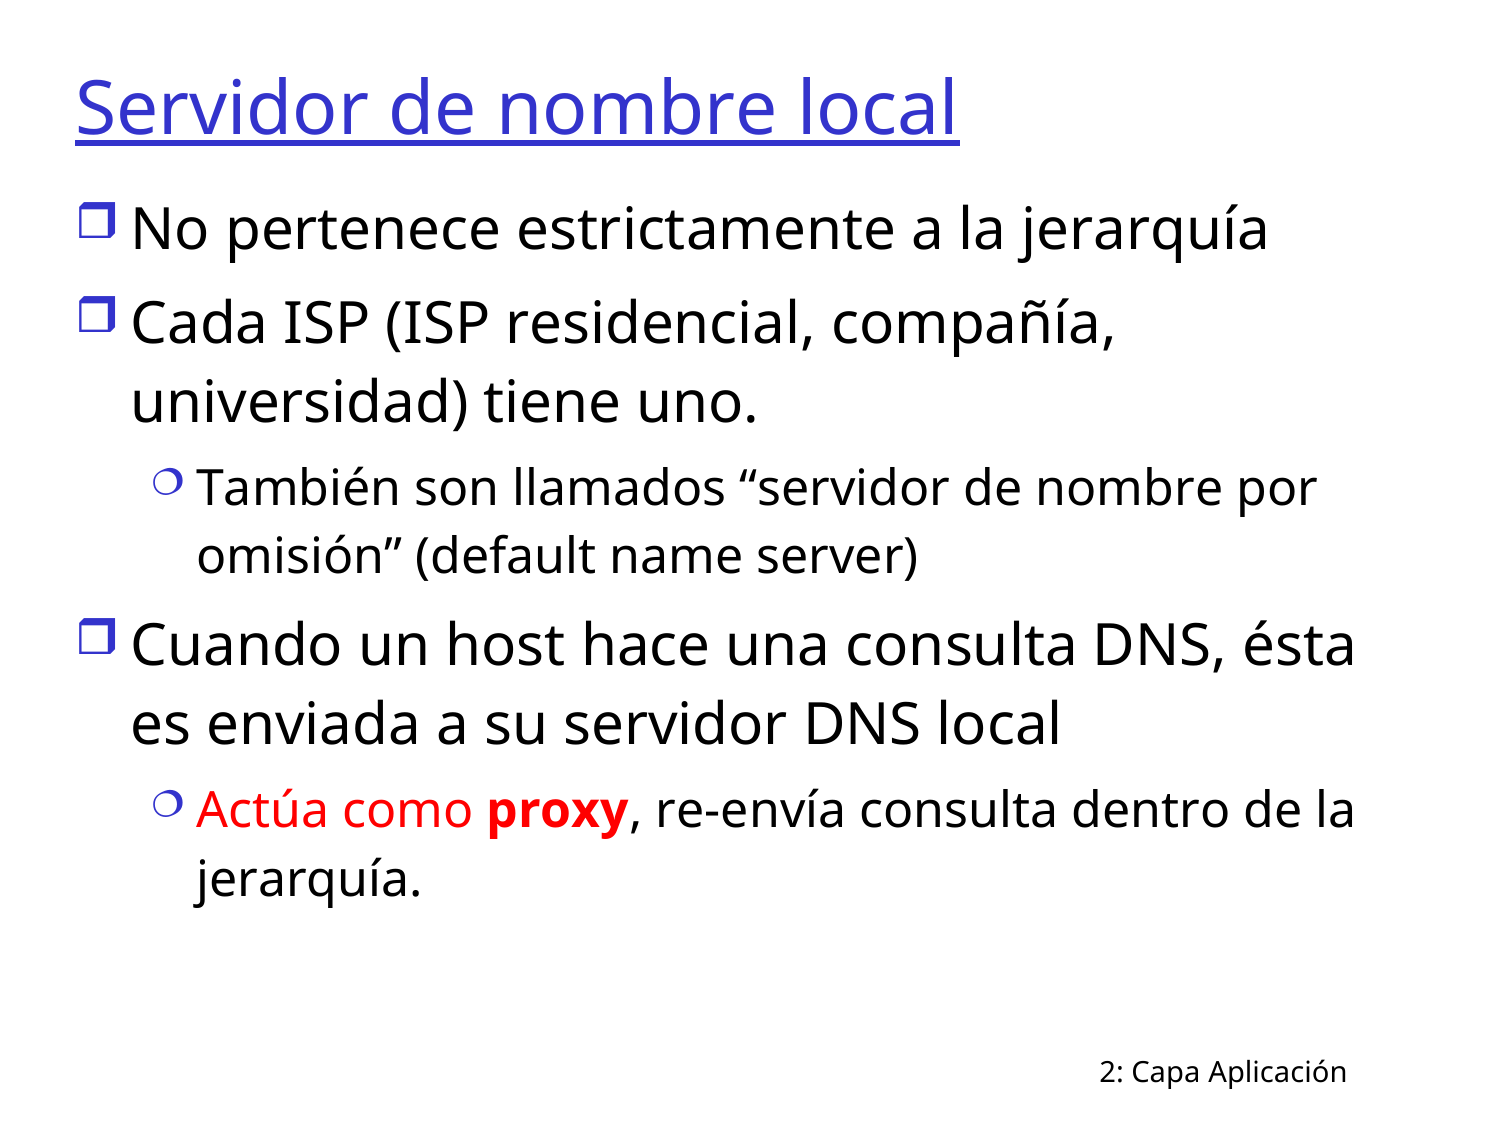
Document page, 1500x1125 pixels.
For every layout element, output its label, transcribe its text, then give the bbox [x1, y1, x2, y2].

list No pertenece estrictamente a la jerarquía Cada ISP (ISP residencial, compañía, universidad) tiene uno. También son llamados “servidor de nombre por omisión” (default name server)‏ Cuando un host hace una consulta DNS, ésta es enviada a su servidor DNS local Actúa como proxy, re-envía consulta dentro de la jerarquía. [75, 187, 1426, 1021]
title Servidor de nombre local [75, 23, 1426, 187]
